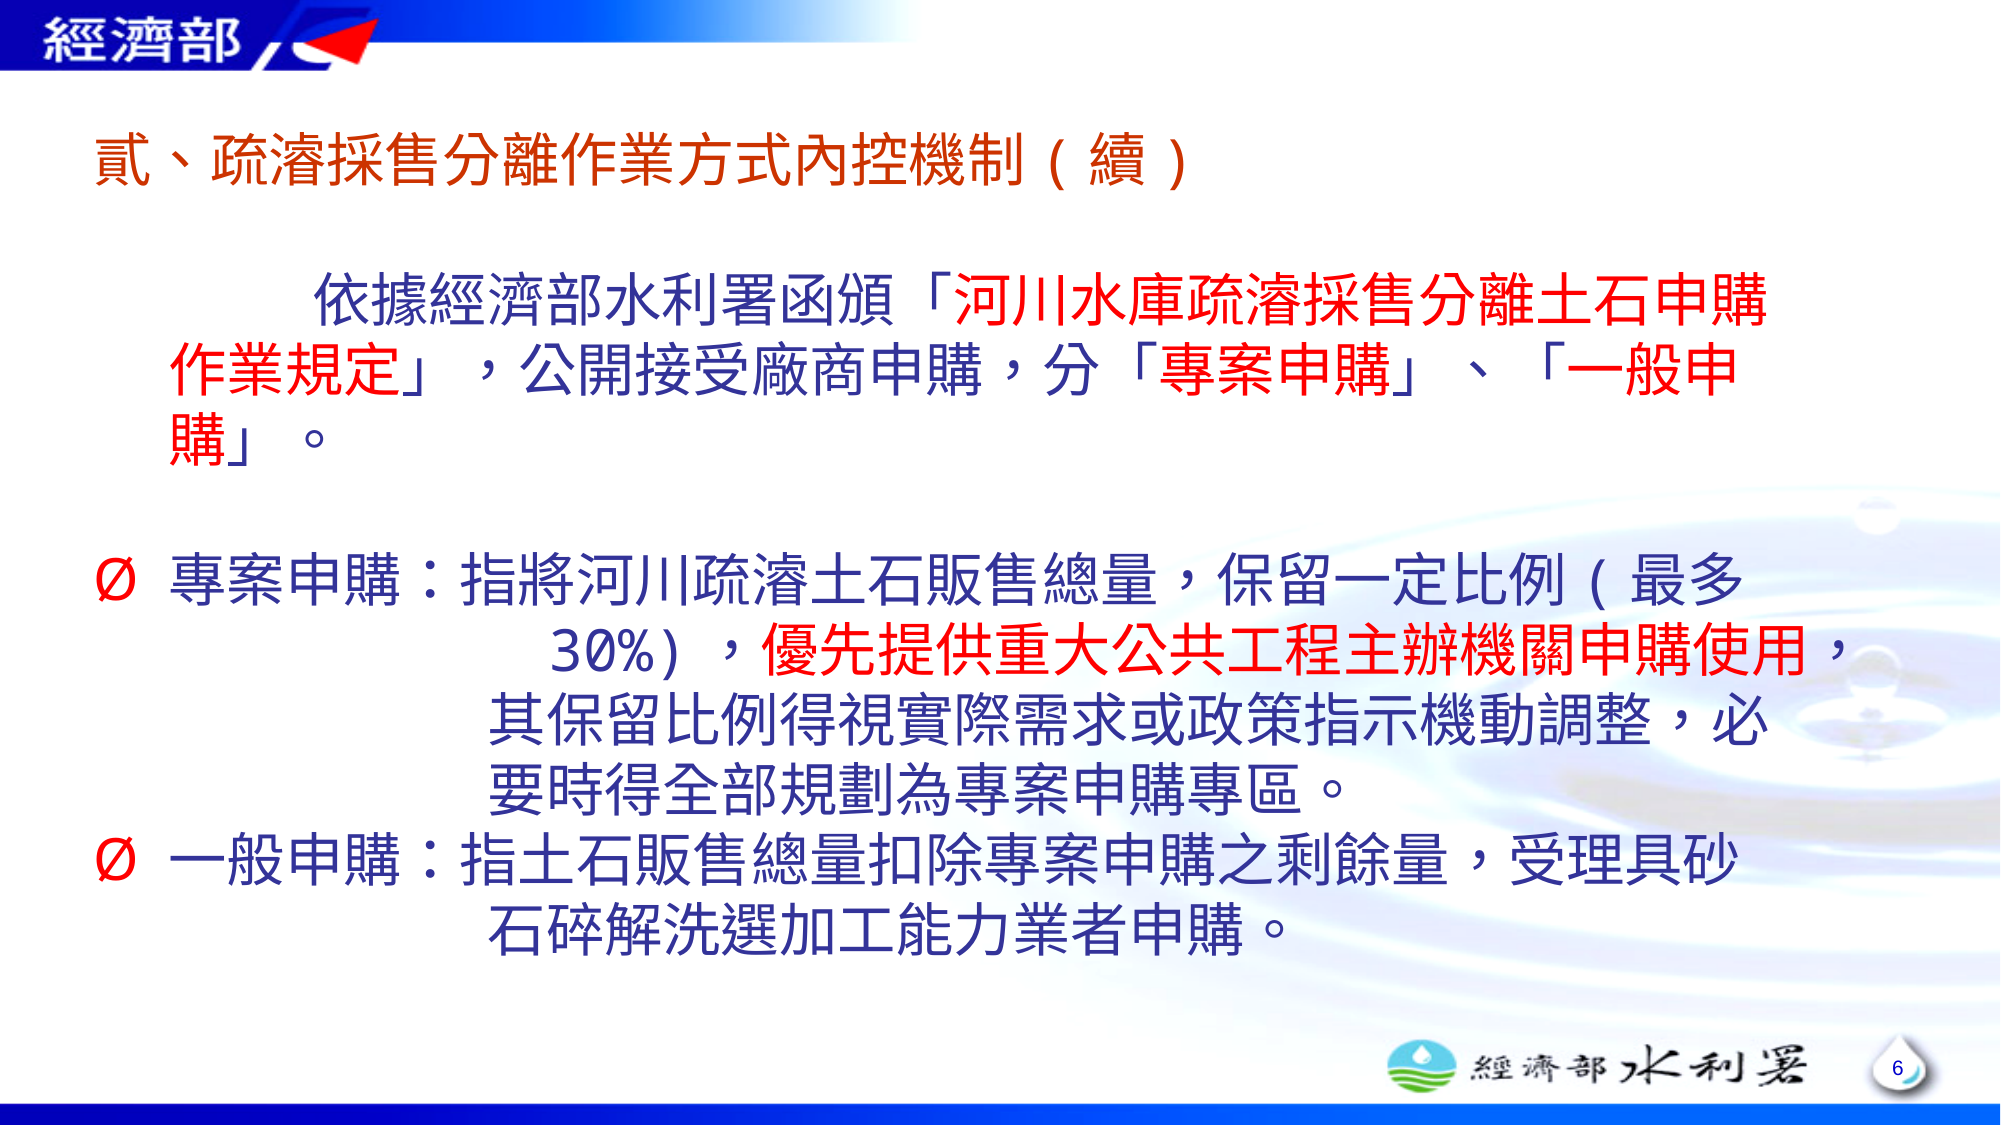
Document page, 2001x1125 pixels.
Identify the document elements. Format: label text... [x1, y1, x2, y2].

text_box 貳、疏濬採售分離作業方式內控機制(續) 依據經濟部水利署函頒「河川水庫疏濬採售分離土石申購作業規定」，公開接受廠商申購，分「專案申購」、「一般申購」。 專案申購：指將河川疏濬土石販售總量，保留一定比例(最多 30%)，優先提供重大公共工程主辦機關申購使用， 其保留比例得視實際需求或政策指示機動調整，必 要時得全部規劃為專案申購專區。 一般申購：指土石販售總量扣除專案申購之剩餘量，受理具砂 石碎解洗選加工能力業者申購。 [79, 116, 1836, 1090]
